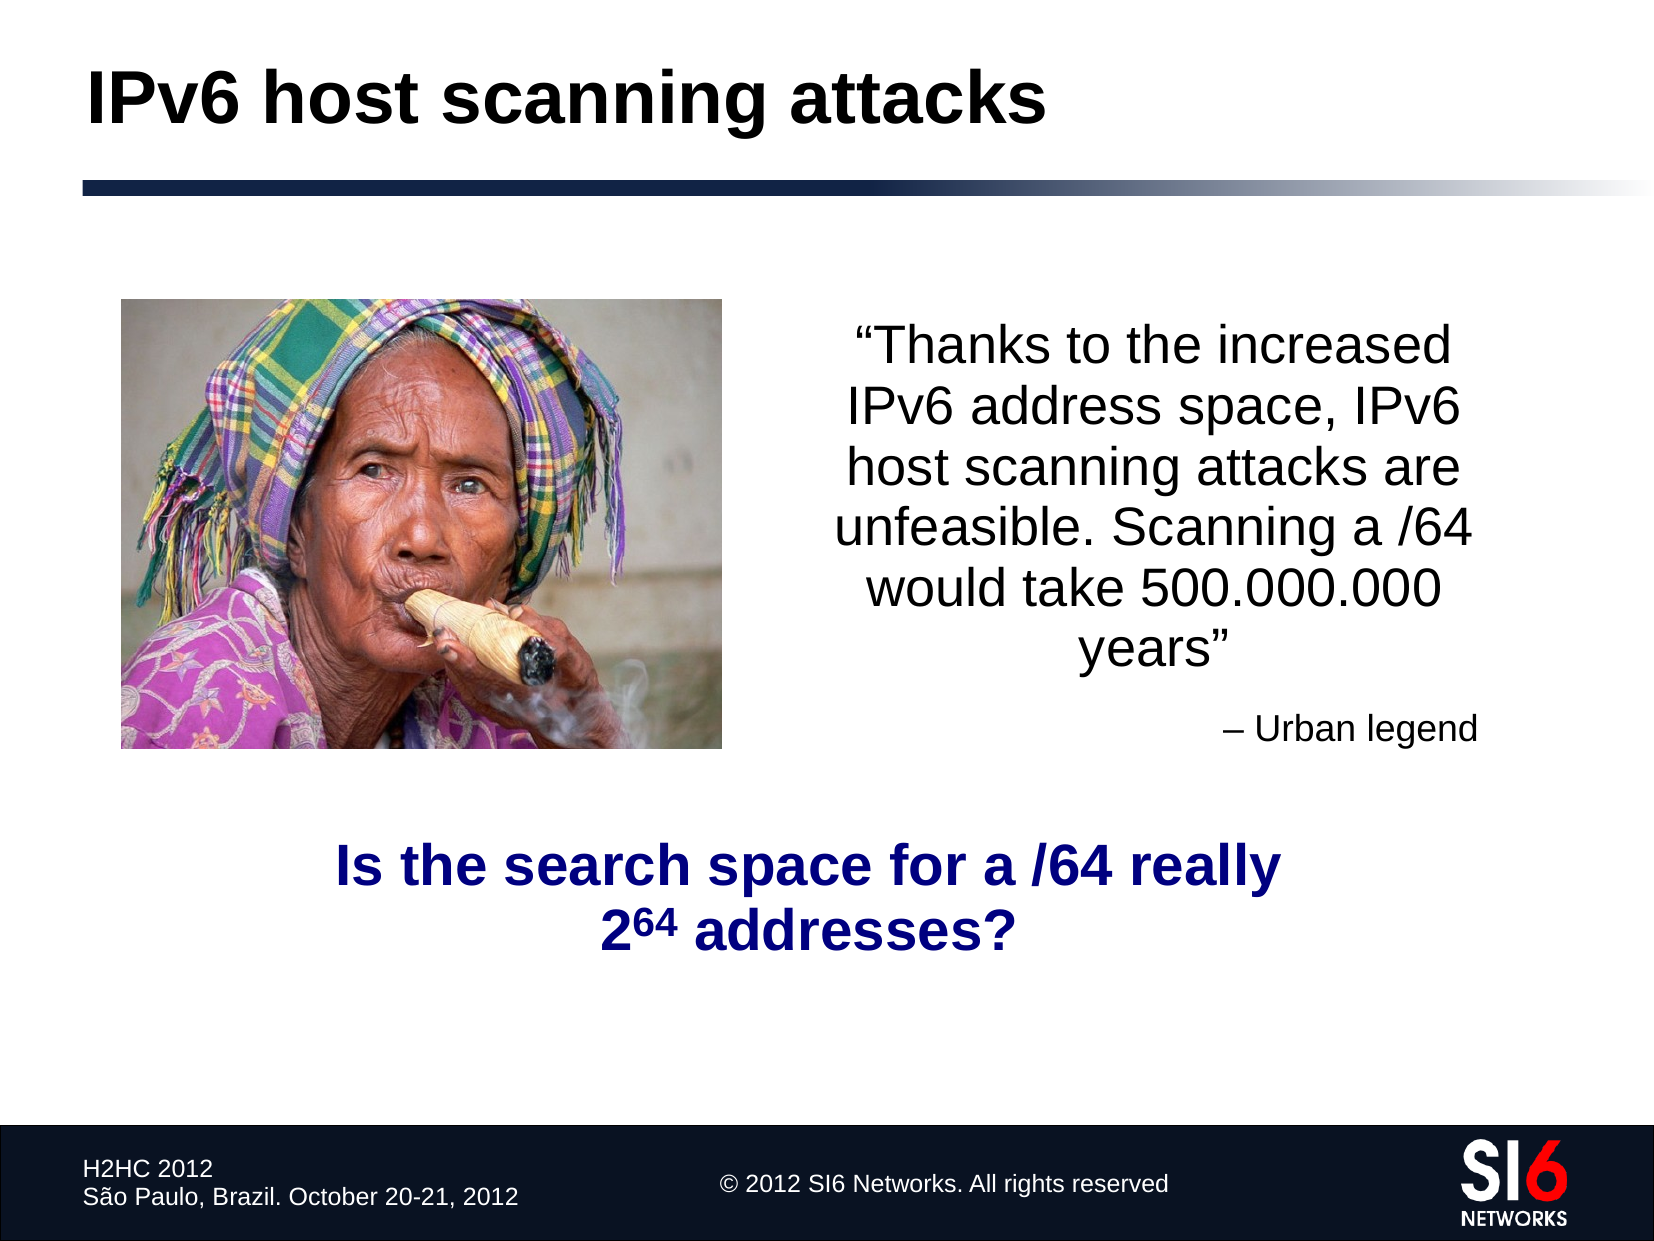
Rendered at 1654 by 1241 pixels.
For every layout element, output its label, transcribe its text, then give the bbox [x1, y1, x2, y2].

title IPv6 host scanning attacks [86, 30, 1576, 166]
list “Thanks to the increased IPv6 address space, IPv6 host scanning attacks are unfeasible. Scanning a /64 would take 500.000.000 years” – Urban legend [738, 315, 1500, 752]
picture [1461, 1139, 1567, 1226]
picture [121, 299, 722, 749]
text_box Is the search space for a /64 really 264 addresses? [285, 825, 1381, 972]
